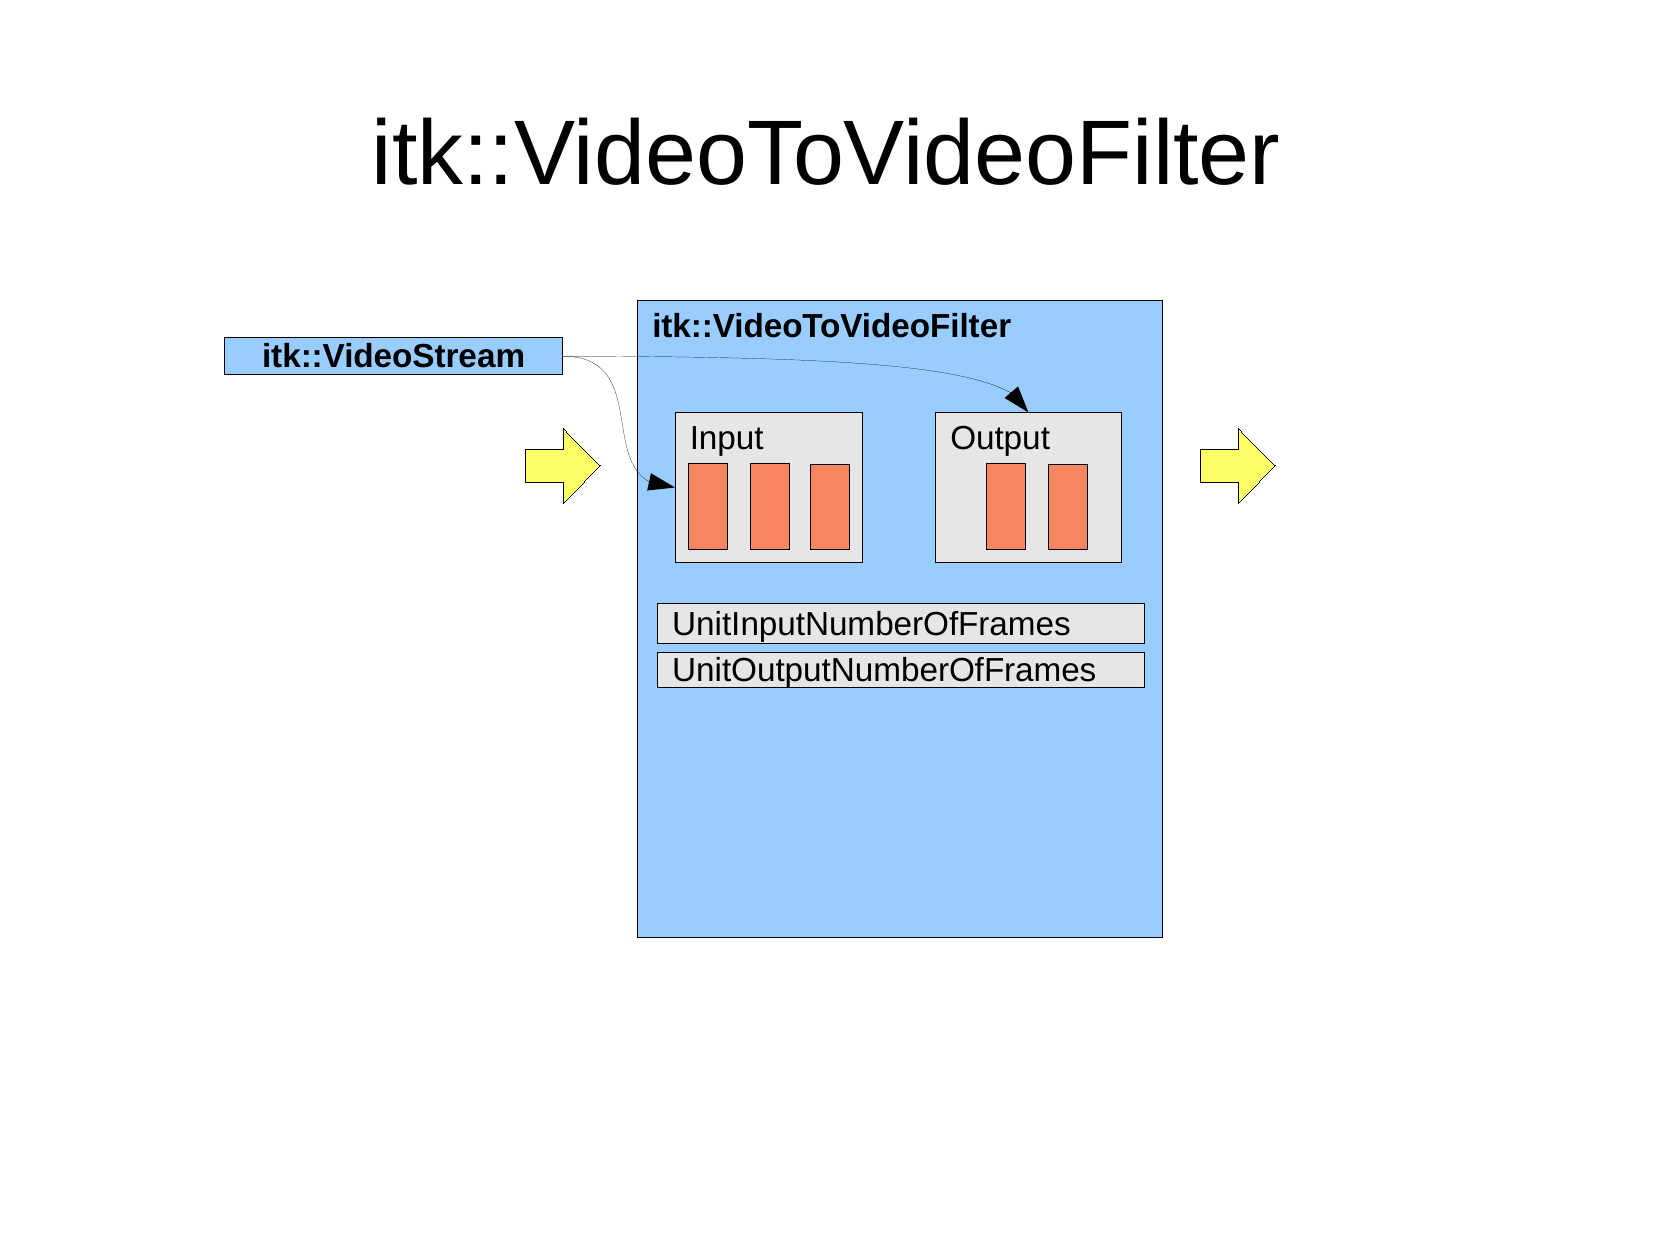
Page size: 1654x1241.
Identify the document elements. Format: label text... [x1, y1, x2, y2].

text_box Input [675, 412, 863, 563]
text_box [525, 428, 601, 504]
text_box UnitInputNumberOfFrames [657, 603, 1145, 644]
title itk::VideoToVideoFilter [82, 56, 1571, 250]
text_box itk::VideoToVideoFilter [637, 300, 1163, 938]
text_box [750, 463, 790, 550]
text_box [810, 464, 850, 550]
text_box Output [935, 412, 1122, 563]
text_box itk::VideoStream [224, 337, 563, 375]
text_box UnitOutputNumberOfFrames [657, 652, 1145, 688]
text_box [1200, 428, 1276, 504]
text_box [688, 463, 728, 550]
text_box [986, 463, 1026, 550]
text_box [1048, 464, 1088, 550]
